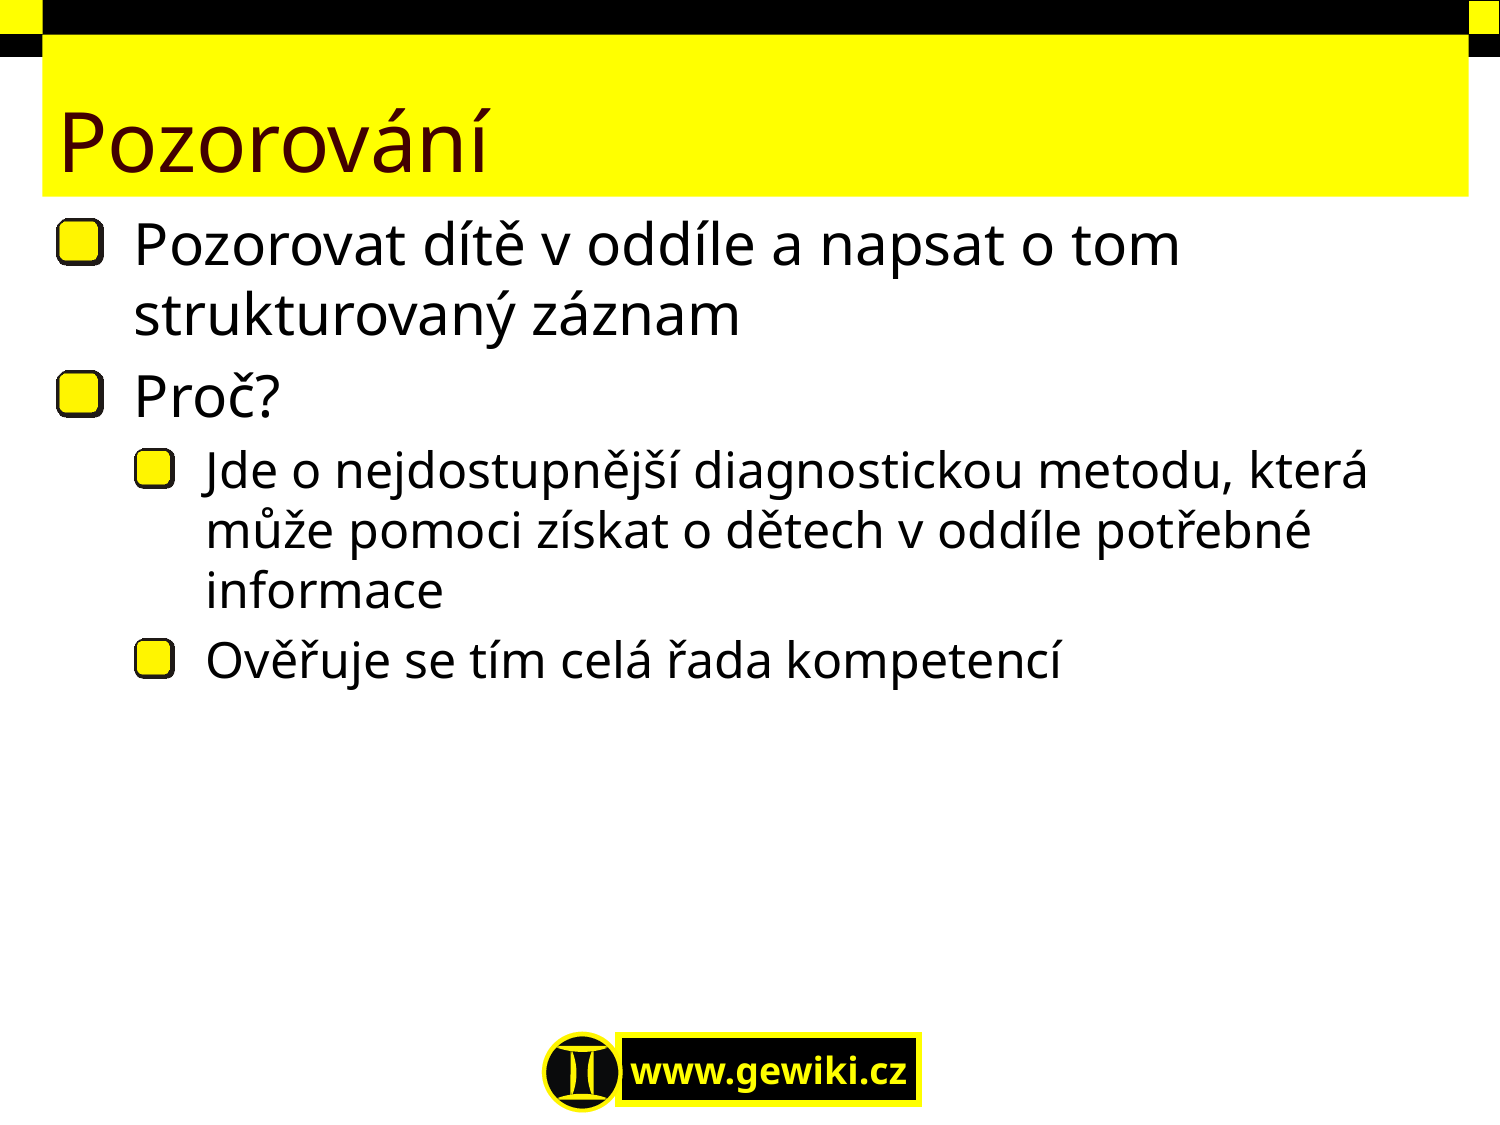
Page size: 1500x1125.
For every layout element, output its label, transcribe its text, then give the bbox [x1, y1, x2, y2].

list Pozorovat dítě v oddíle a napsat o tom strukturovaný záznam Proč? Jde o nejdostupnější diagnostickou metodu, která může pomoci získat o dětech v oddíle potřebné informace Ověřuje se tím celá řada kompetencí [41, 199, 1471, 1006]
title Pozorování [42, 34, 1469, 197]
